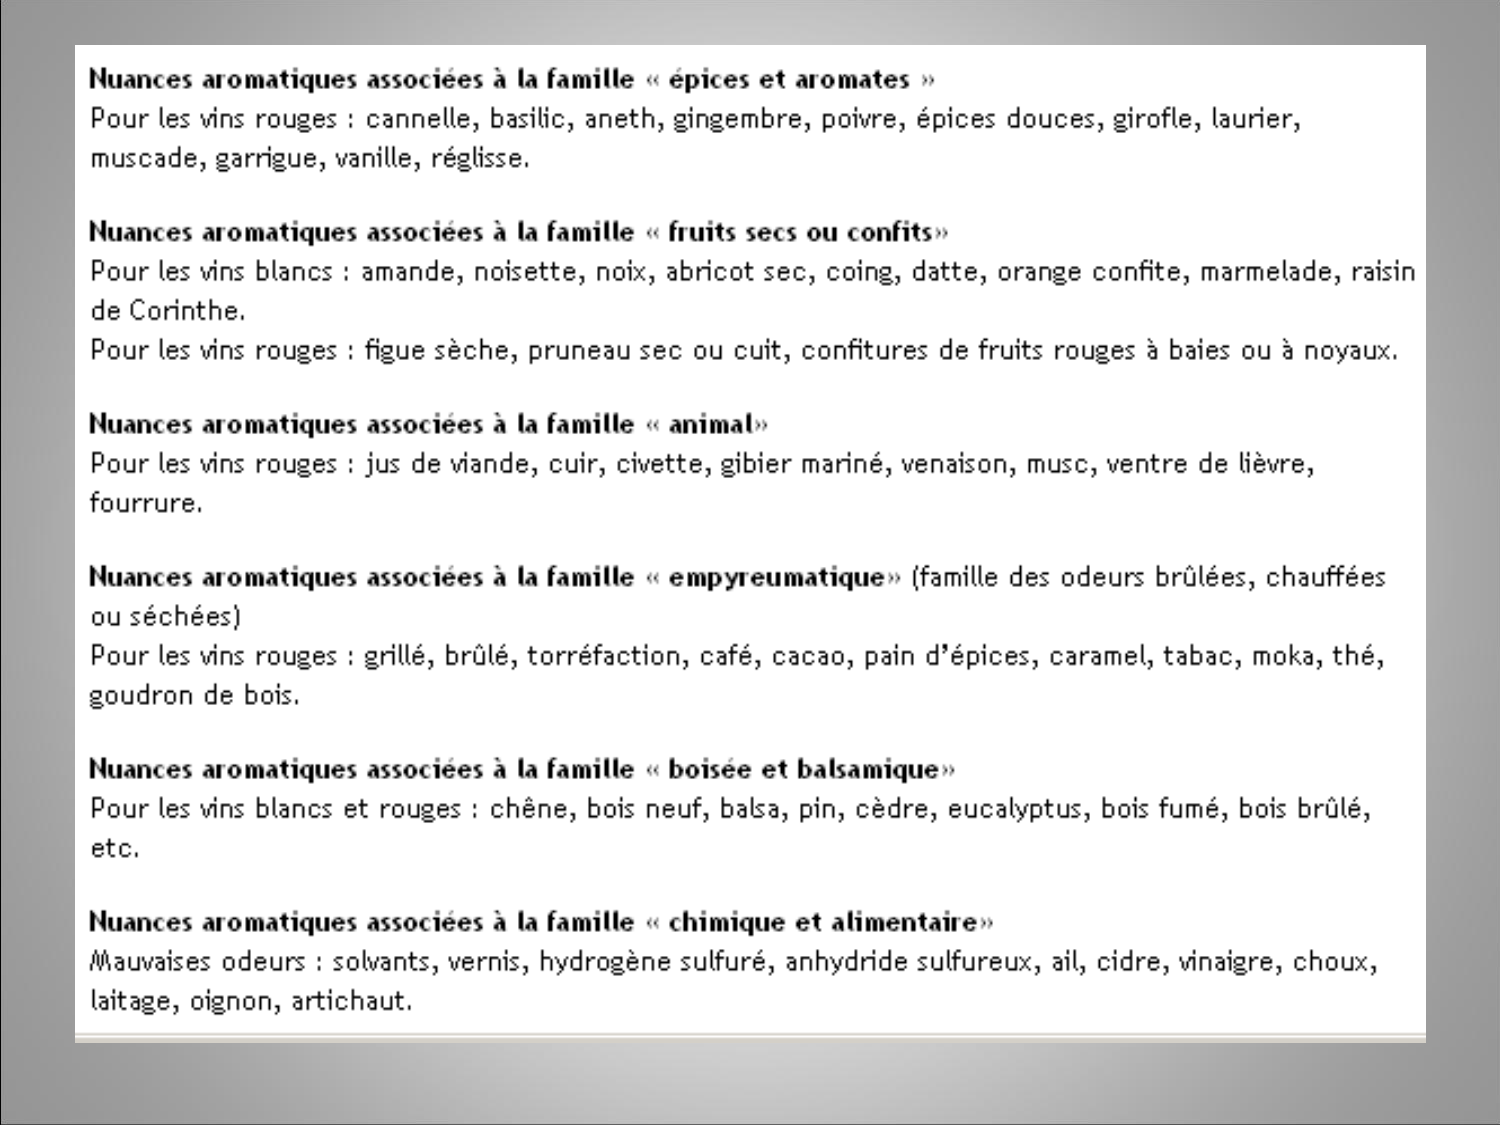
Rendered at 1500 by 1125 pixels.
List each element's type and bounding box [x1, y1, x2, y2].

text_box [75, 45, 1426, 1044]
picture [0, 0, 1500, 1125]
